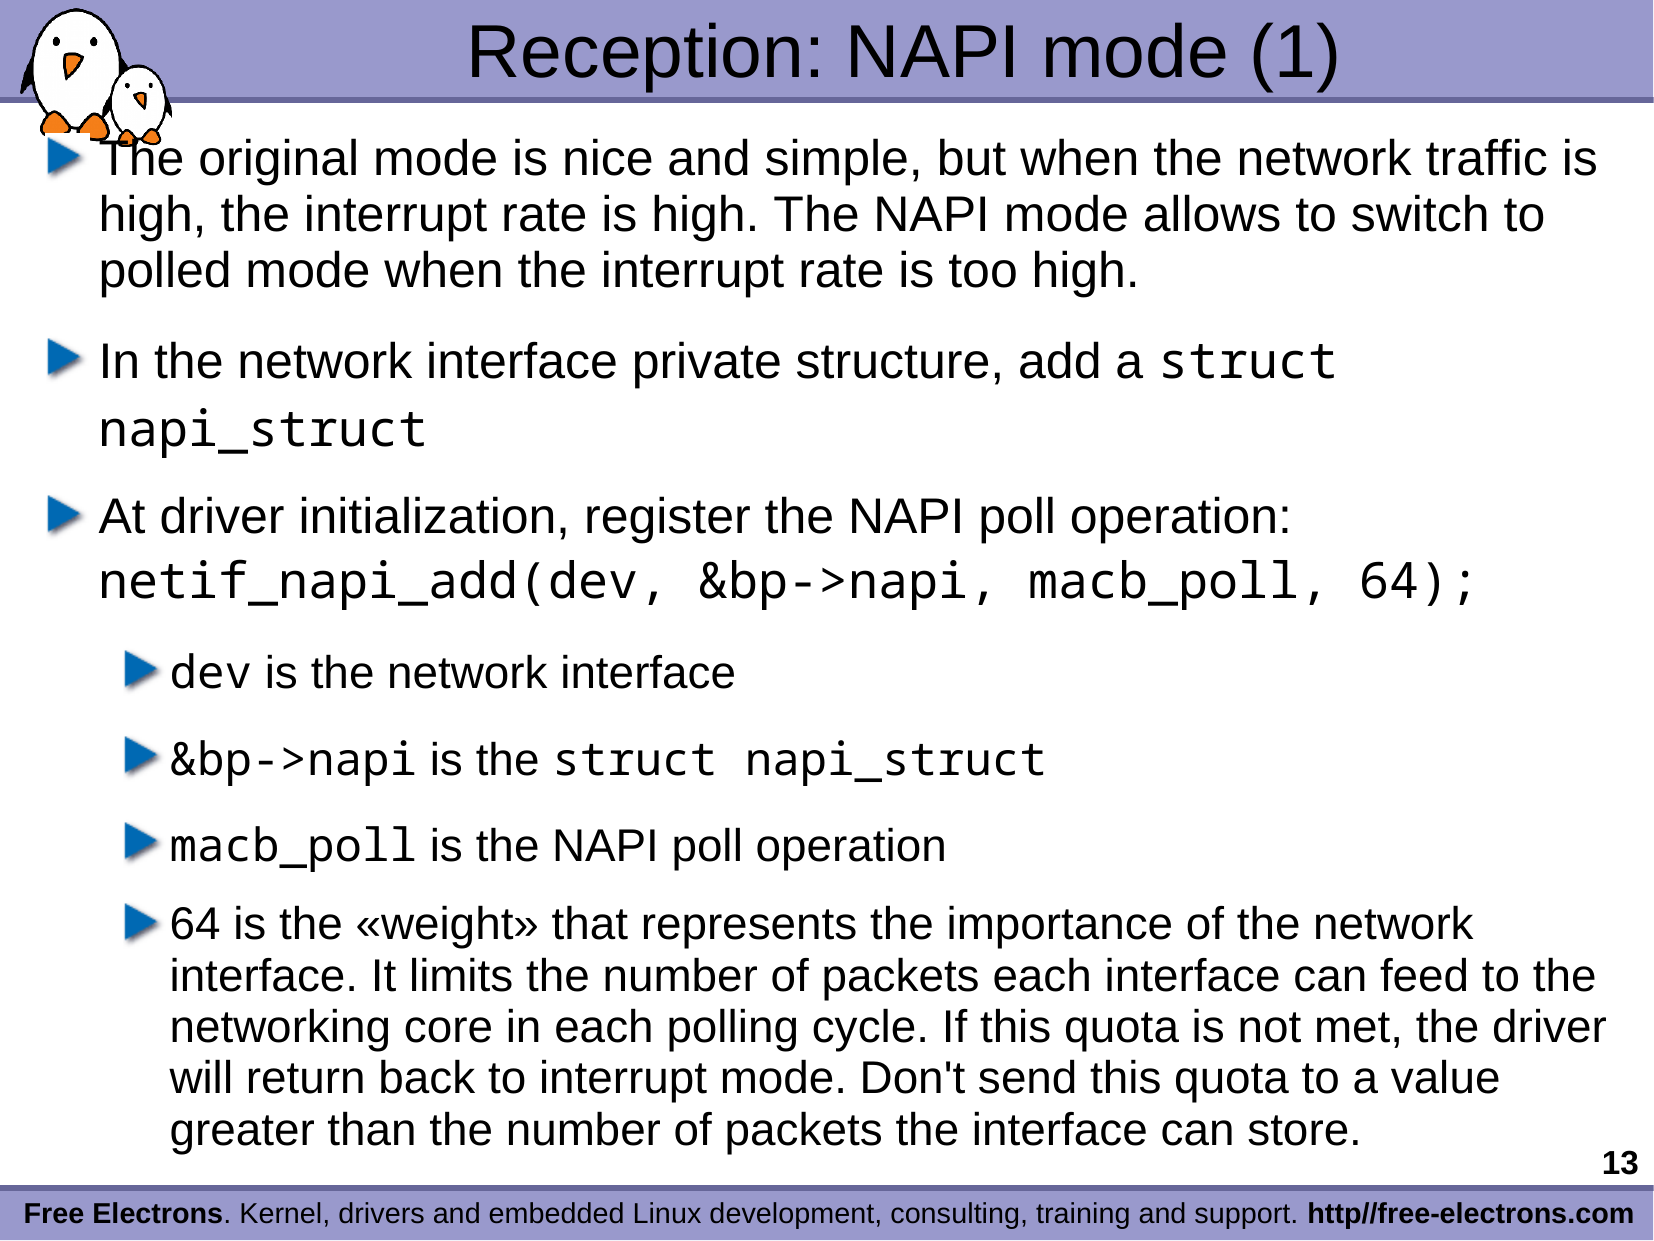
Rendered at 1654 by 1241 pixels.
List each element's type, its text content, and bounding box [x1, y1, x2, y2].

title Reception: NAPI mode (1) [178, 4, 1631, 98]
picture [20, 8, 172, 147]
list The original mode is nice and simple, but when the network traffic is high, the interrupt rate is high. The NAPI mode allows to switch to polled mode when the interrupt rate is too high. In the network interface private structure, add a struct napi_struct At driver initialization, register the NAPI poll operation: netif_napi_add(dev, &bp->napi, macb_poll, 64); dev is the network interface &bp->napi is the struct napi_struct macb_poll is the NAPI poll operation 64 is the «weight» that represents the importance of the network interface. It limits the number of packets each interface can feed to the networking core in each polling cycle. If this quota is not met, the driver will return back to interrupt mode. Don't send this quota to a value greater than the number of packets the interface can store. [27, 130, 1621, 1168]
